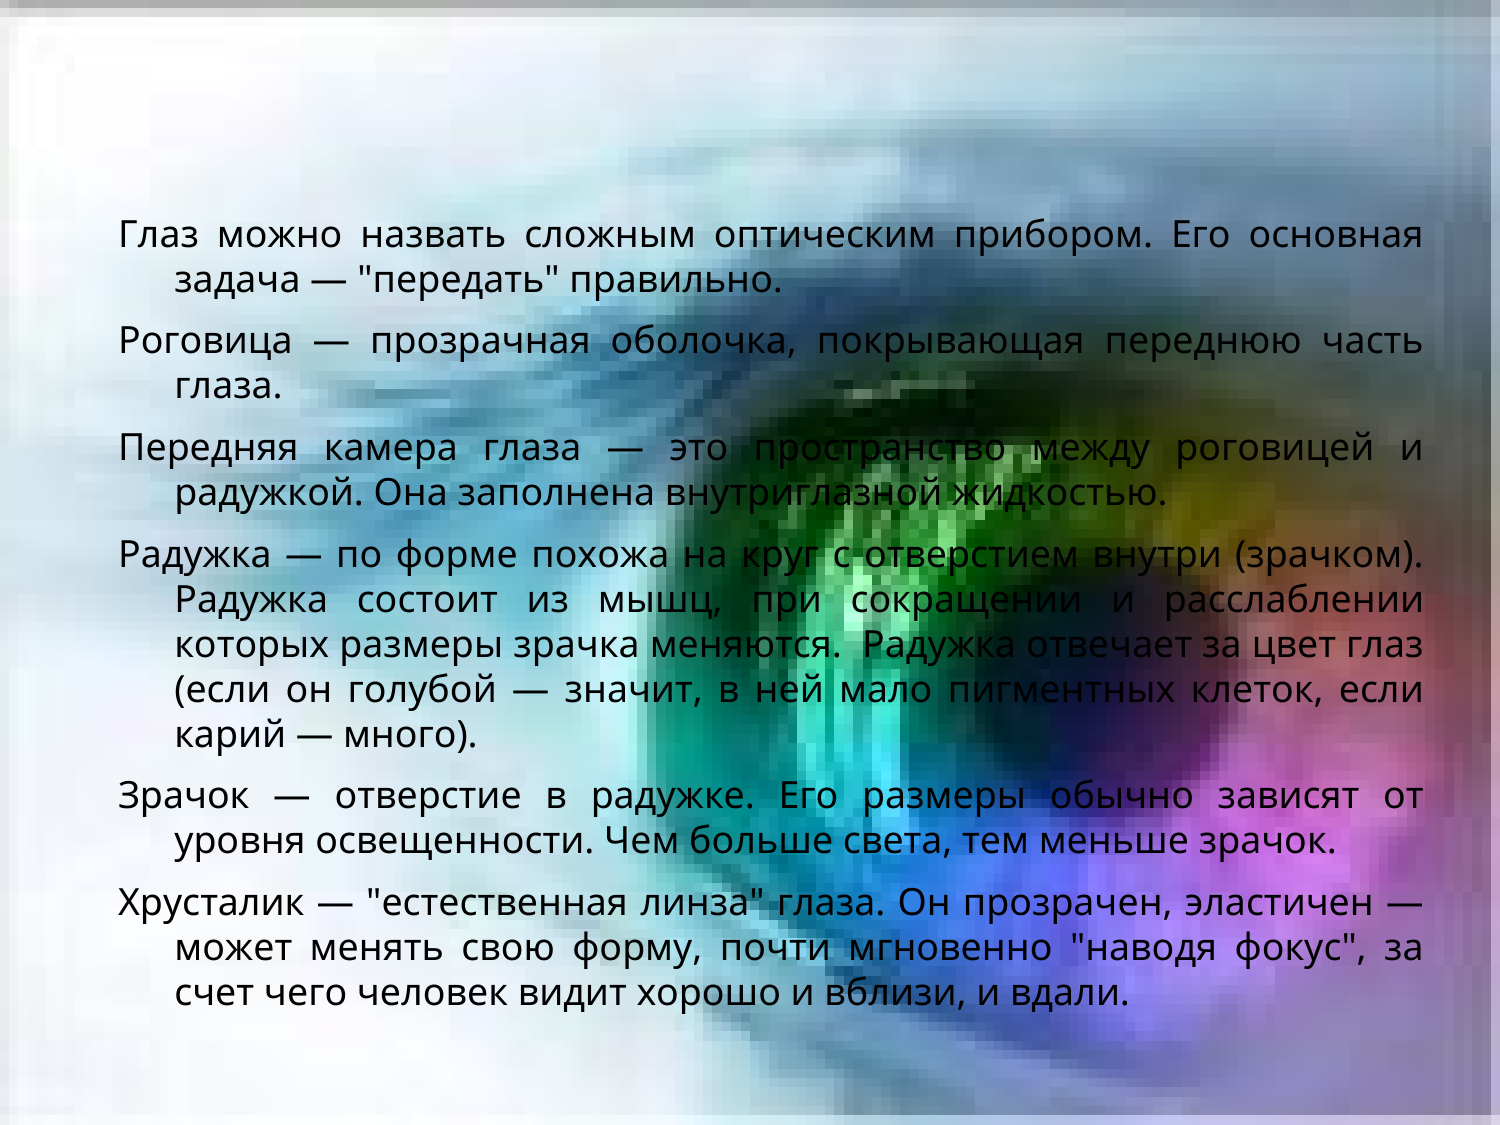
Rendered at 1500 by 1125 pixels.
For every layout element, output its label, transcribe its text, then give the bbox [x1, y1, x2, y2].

picture [0, 0, 1500, 1125]
subtitle Глаз можно назвать сложным оптическим прибором. Его основная задача — "передать" правильно. Роговица — прозрачная оболочка, покрывающая переднюю часть глаза. Передняя камера глаза — это пространство между роговицей и радужкой. Она заполнена внутриглазной жидкостью. Радужка — по форме похожа на круг с отверстием внутри (зрачком). Радужка состоит из мышц, при сокращении и расслаблении которых размеры зрачка меняются. Радужка отвечает за цвет глаз (если он голубой — значит, в ней мало пигментных клеток, если карий — много). Зрачок — отверстие в радужке. Его размеры обычно зависят от уровня освещенности. Чем больше света, тем меньше зрачок. Хрусталик — "естественная линза" глаза. Он прозрачен, эластичен — может менять свою форму, почти мгновенно "наводя фокус", за счет чего человек видит хорошо и вблизи, и вдали. [118, 88, 1425, 1125]
